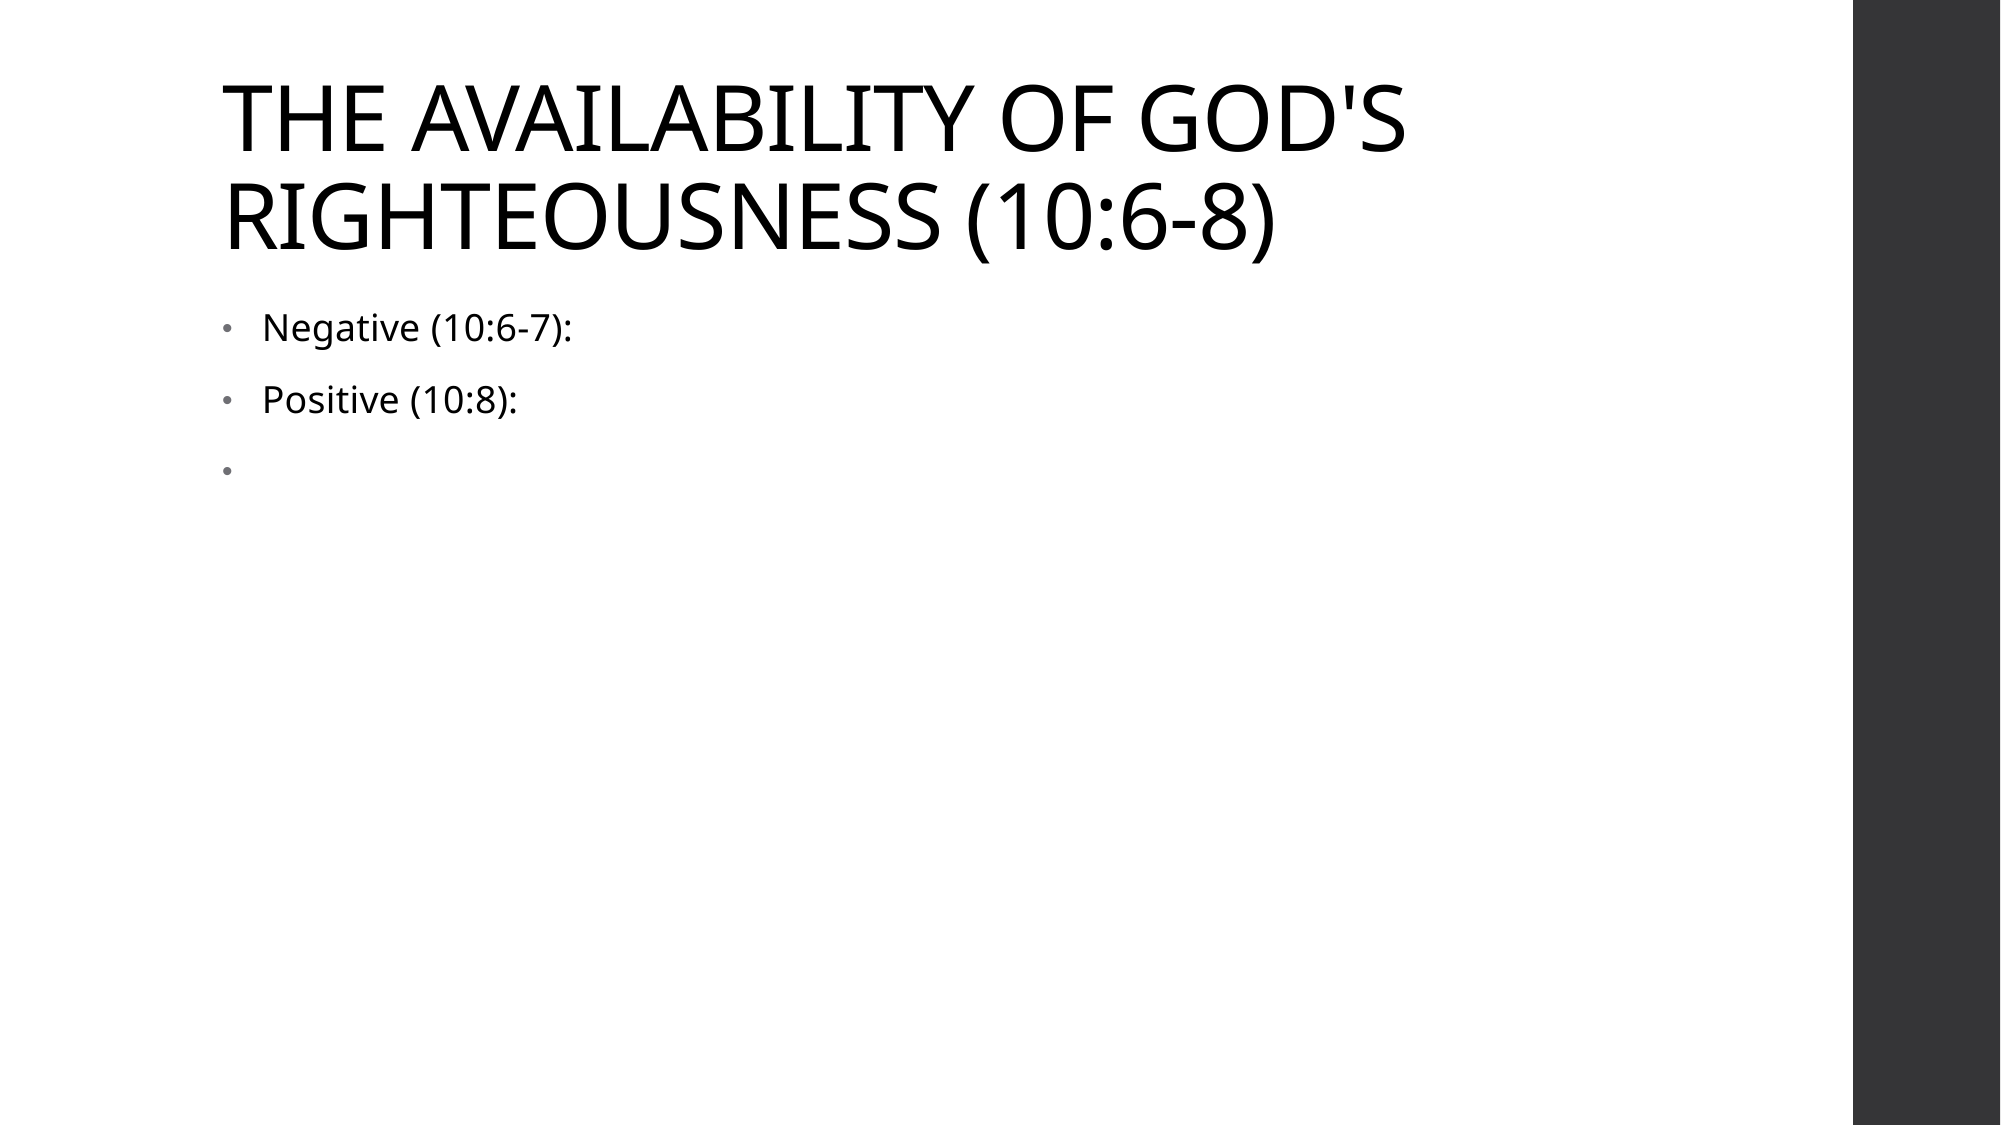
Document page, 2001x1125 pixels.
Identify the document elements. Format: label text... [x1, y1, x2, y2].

list Negative (10:6-7): Positive (10:8): [206, 299, 1617, 1014]
title THE AVAILABILITY OF GOD'S RIGHTEOUSNESS (10:6-8) [206, 60, 1797, 278]
